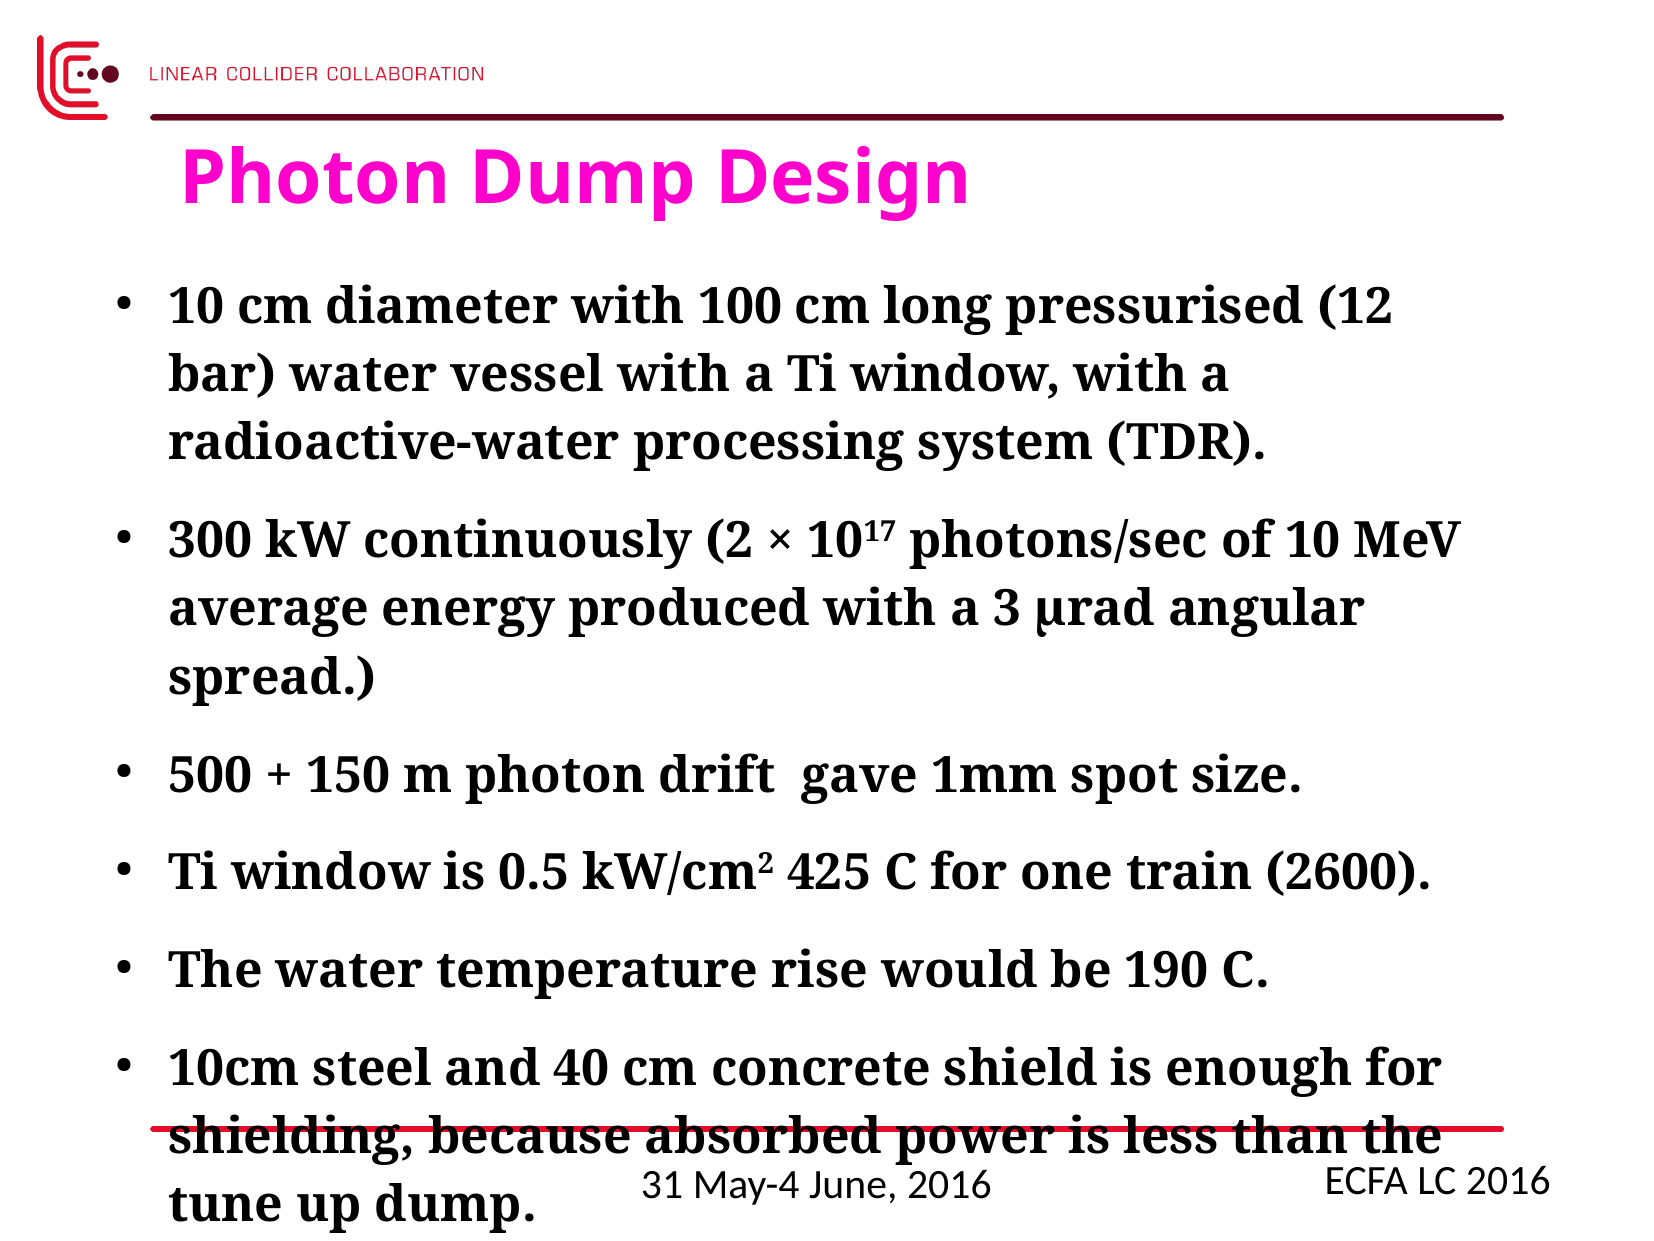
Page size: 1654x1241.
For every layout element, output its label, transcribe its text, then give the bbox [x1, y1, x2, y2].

picture [1075, 1061, 1085, 1082]
picture [150, 114, 1504, 1132]
picture [558, 1055, 568, 1072]
picture [37, 35, 483, 70]
title Photon Dump Design [0, 70, 1283, 278]
list 10 cm diameter with 100 cm long pressurised (12 bar) water vessel with a Ti window, with a radioactive-water processing system (TDR). 300 kW continuously (2 × 1017 photons/sec of 10 MeV average energy produced with a 3 μrad angular spread.) 500 + 150 m photon drift gave 1mm spot size. Ti window is 0.5 kW/cm2 425 C for one train (2600). The water temperature rise would be 190 C. 10cm steel and 40 cm concrete shield is enough for shielding, because absorbed power is less than the tune up dump. [97, 269, 1489, 1052]
picture [205, 1052, 214, 1082]
picture [518, 1061, 528, 1082]
picture [590, 1052, 599, 1082]
